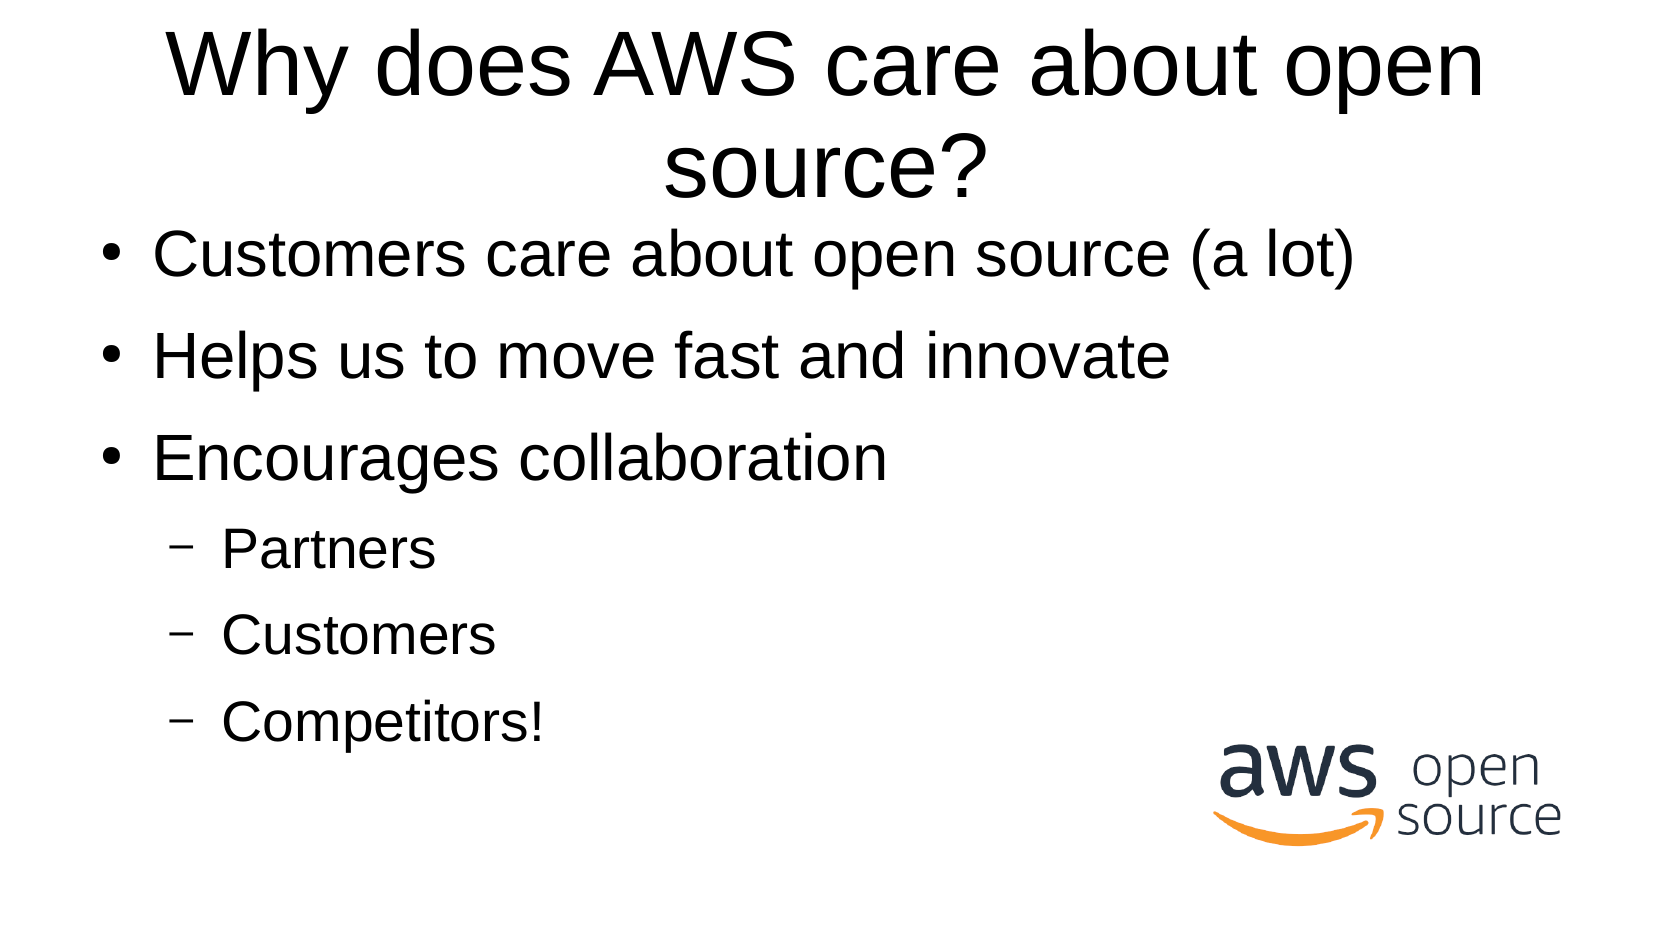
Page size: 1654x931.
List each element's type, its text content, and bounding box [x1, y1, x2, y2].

picture [1206, 758, 1571, 900]
title Why does AWS care about open source? [82, 12, 1571, 217]
list Customers care about open source (a lot) Helps us to move fast and innovate Encourages collaboration Partners Customers Competitors! [82, 217, 1571, 758]
